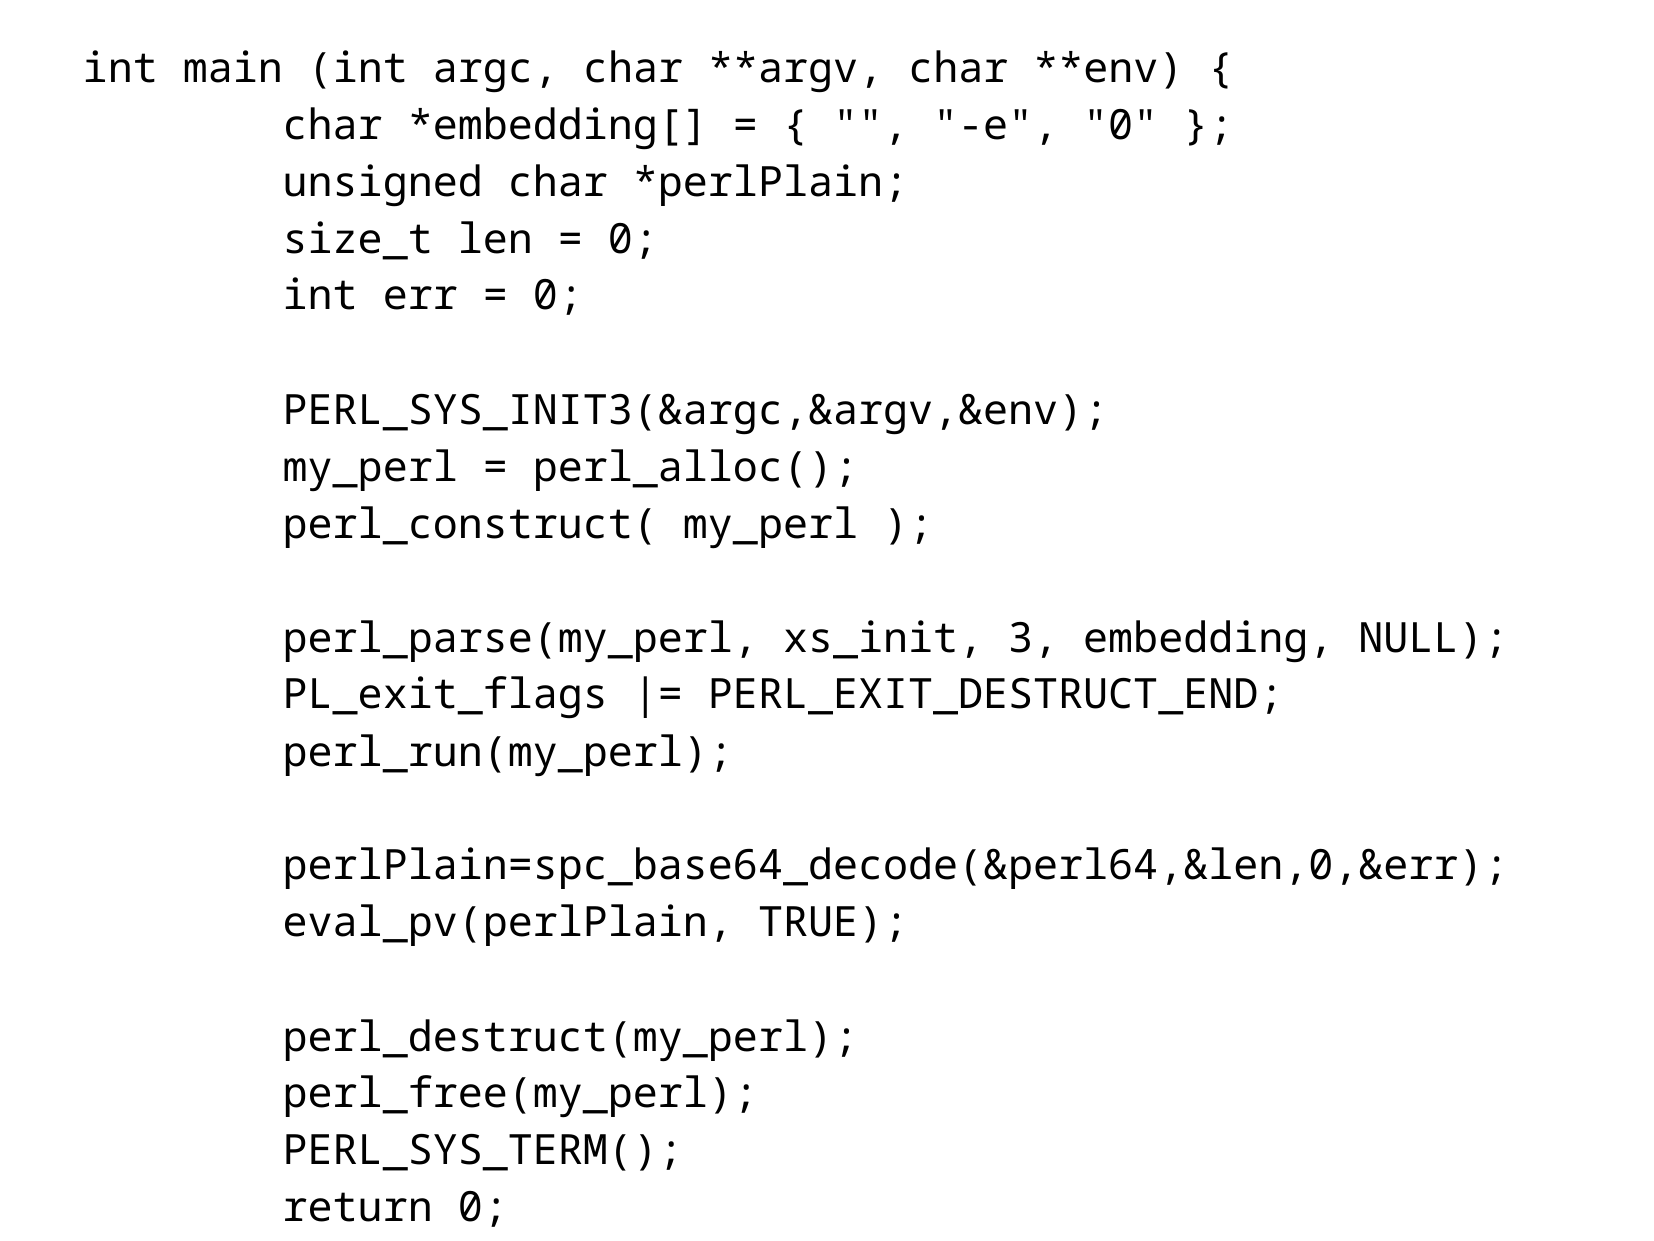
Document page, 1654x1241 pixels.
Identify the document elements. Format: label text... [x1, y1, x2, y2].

subtitle #include "embed.h" int main (int argc, char **argv, char **env) { char *embedding[] = { "", "-e", "0" }; unsigned char *perlPlain; size_t len = 0; int err = 0; PERL_SYS_INIT3(&argc,&argv,&env); my_perl = perl_alloc(); perl_construct( my_perl ); perl_parse(my_perl, xs_init, 3, embedding, NULL); PL_exit_flags |= PERL_EXIT_DESTRUCT_END; perl_run(my_perl); perlPlain=spc_base64_decode(&perl64,&len,0,&err); eval_pv(perlPlain, TRUE); perl_destruct(my_perl); perl_free(my_perl); PERL_SYS_TERM(); return 0; } [82, 0, 1571, 1241]
